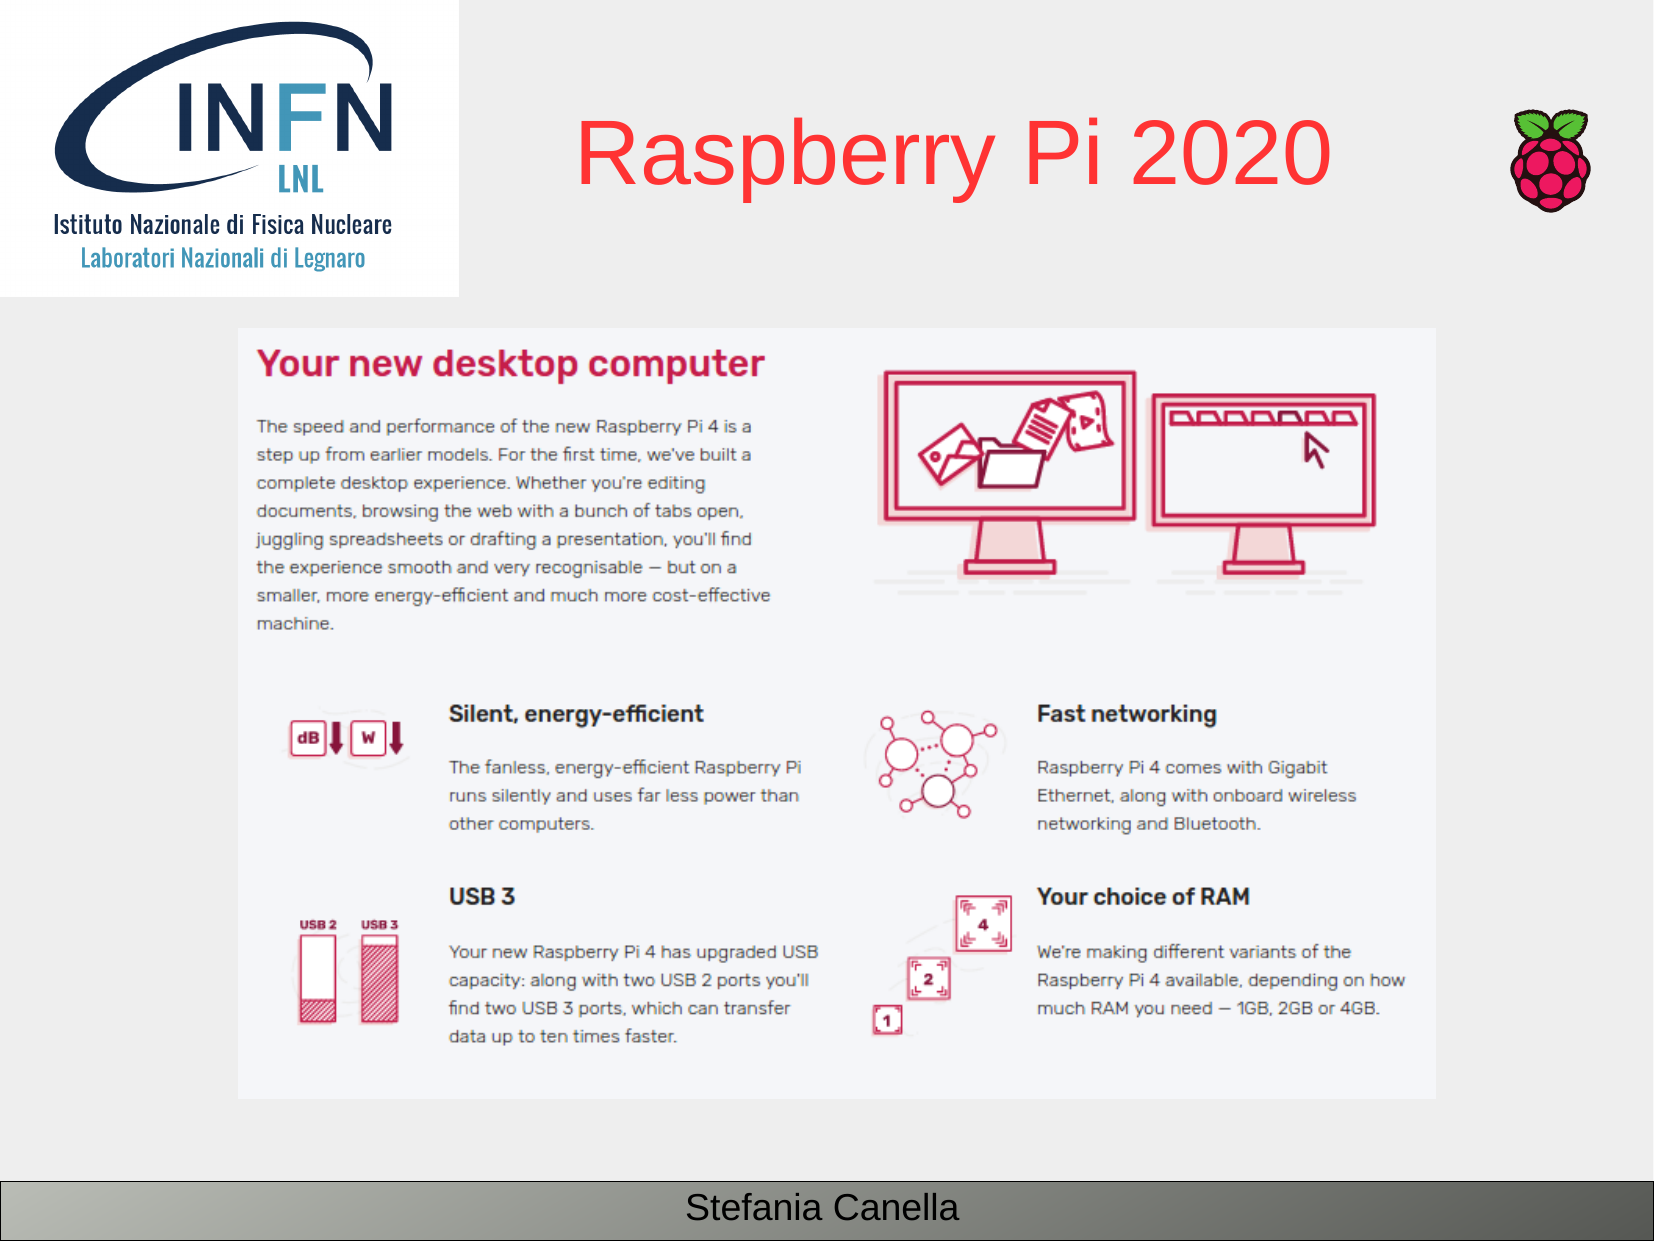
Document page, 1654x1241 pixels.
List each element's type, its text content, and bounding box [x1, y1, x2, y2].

text_box [1571, 109, 1591, 203]
picture [0, 0, 459, 297]
text_box Stefania Canella [670, 1178, 984, 1241]
text_box [0, 1181, 670, 1241]
text_box [984, 1181, 1654, 1241]
title Raspberry Pi 2020 [459, 49, 1571, 257]
picture [238, 328, 1436, 1099]
